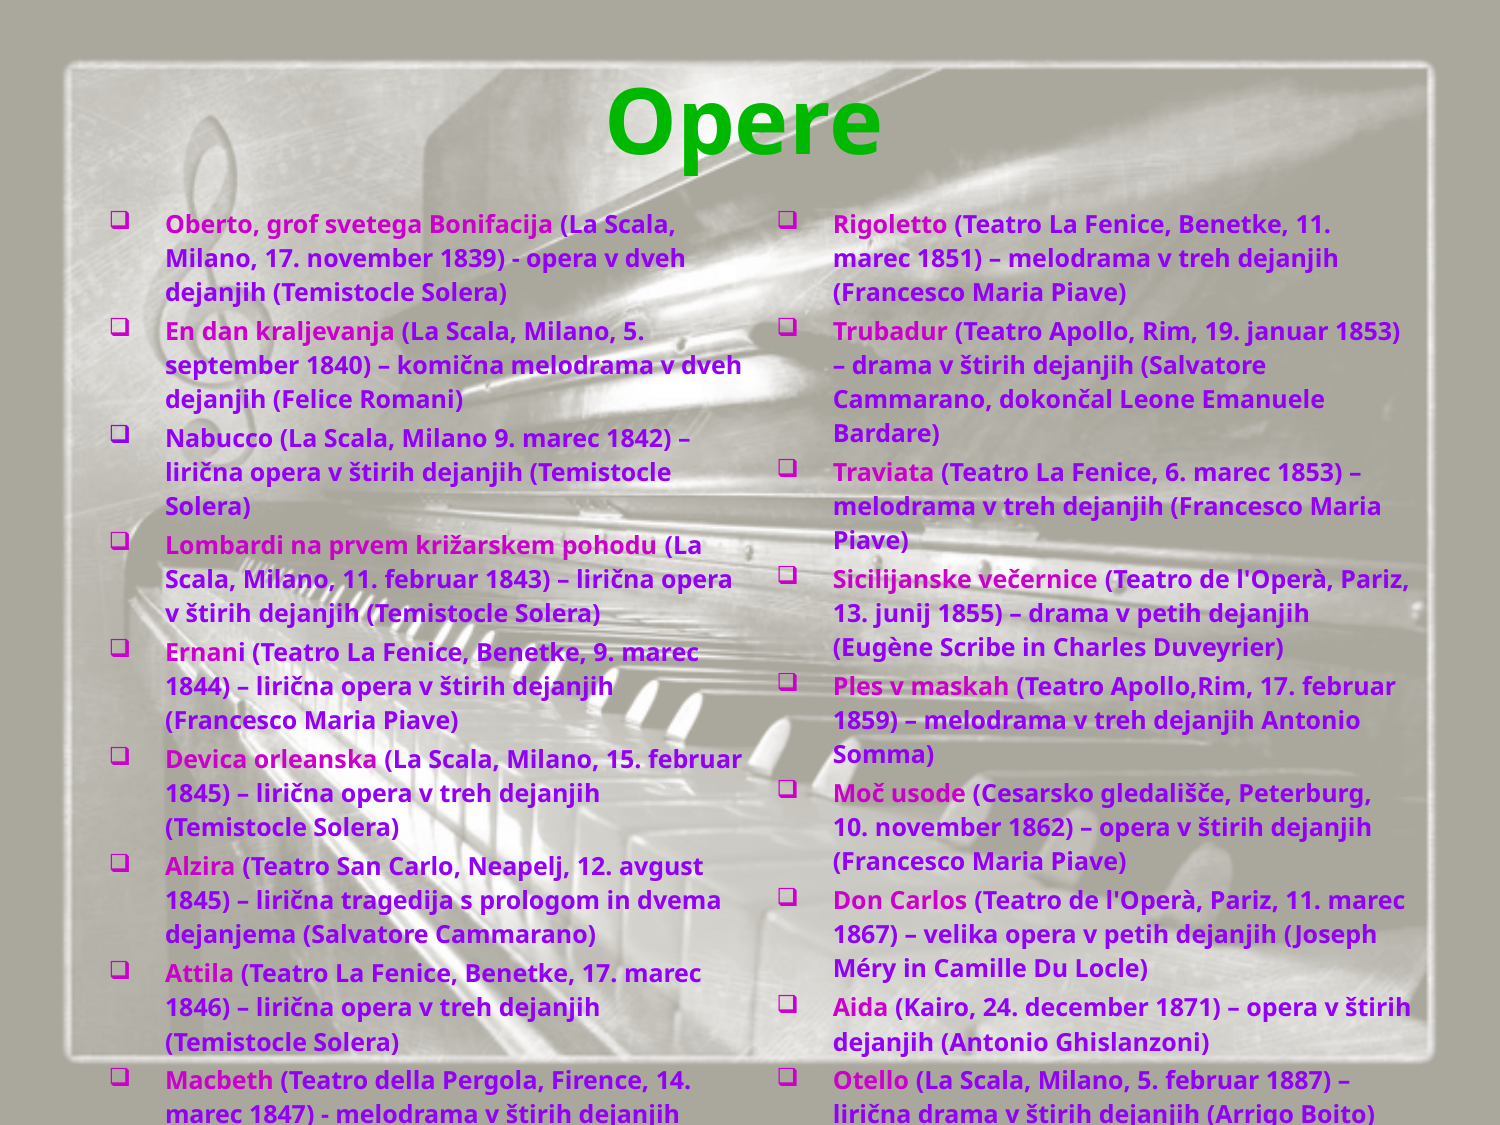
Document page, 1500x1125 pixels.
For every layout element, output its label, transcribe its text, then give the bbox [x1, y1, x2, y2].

table_header Oberto, grof svetega Bonifacija (La Scala, Milano, 17. november 1839) - opera v dveh dejanjih (Temistocle Solera) En dan kraljevanja (La Scala, Milano, 5. september 1840) – komična melodrama v dveh dejanjih (Felice Romani) Nabucco (La Scala, Milano 9. marec 1842) – lirična opera v štirih dejanjih (Temistocle Solera) Lombardi na prvem križarskem pohodu (La Scala, Milano, 11. februar 1843) – lirična opera v štirih dejanjih (Temistocle Solera) Ernani (Teatro La Fenice, Benetke, 9. marec 1844) – lirična opera v štirih dejanjih (Francesco Maria Piave) Devica orleanska (La Scala, Milano, 15. februar 1845) – lirična opera v treh dejanjih (Temistocle Solera) Alzira (Teatro San Carlo, Neapelj, 12. avgust 1845) – lirična tragedija s prologom in dvema dejanjema (Salvatore Cammarano) Attila (Teatro La Fenice, Benetke, 17. marec 1846) – lirična opera v treh dejanjih (Temistocle Solera) Macbeth (Teatro della Pergola, Firence, 14. marec 1847) - melodrama v štirih dejanjih (Francesco Maria Piave in Andrea Maffei) Razbojniki (London, 22. julij 1847) – tragična melodrama v štirih dejanjih (Andrea Maffei) [94, 199, 762, 1125]
title Opere [128, 46, 1359, 190]
picture [0, 0, 1500, 1125]
table_header Rigoletto (Teatro La Fenice, Benetke, 11. marec 1851) – melodrama v treh dejanjih (Francesco Maria Piave) Trubadur (Teatro Apollo, Rim, 19. januar 1853) – drama v štirih dejanjih (Salvatore Cammarano, dokončal Leone Emanuele Bardare) Traviata (Teatro La Fenice, 6. marec 1853) – melodrama v treh dejanjih (Francesco Maria Piave) Sicilijanske večernice (Teatro de l'Operà, Pariz, 13. junij 1855) – drama v petih dejanjih (Eugène Scribe in Charles Duveyrier) Ples v maskah (Teatro Apollo,Rim, 17. februar 1859) – melodrama v treh dejanjih Antonio Somma) Moč usode (Cesarsko gledališče, Peterburg, 10. november 1862) – opera v štirih dejanjih (Francesco Maria Piave) Don Carlos (Teatro de l'Operà, Pariz, 11. marec 1867) – velika opera v petih dejanjih (Joseph Méry in Camille Du Locle) Aida (Kairo, 24. december 1871) – opera v štirih dejanjih (Antonio Ghislanzoni) Otello (La Scala, Milano, 5. februar 1887) – lirična drama v štirih dejanjih (Arrigo Boito) [762, 199, 1430, 1125]
